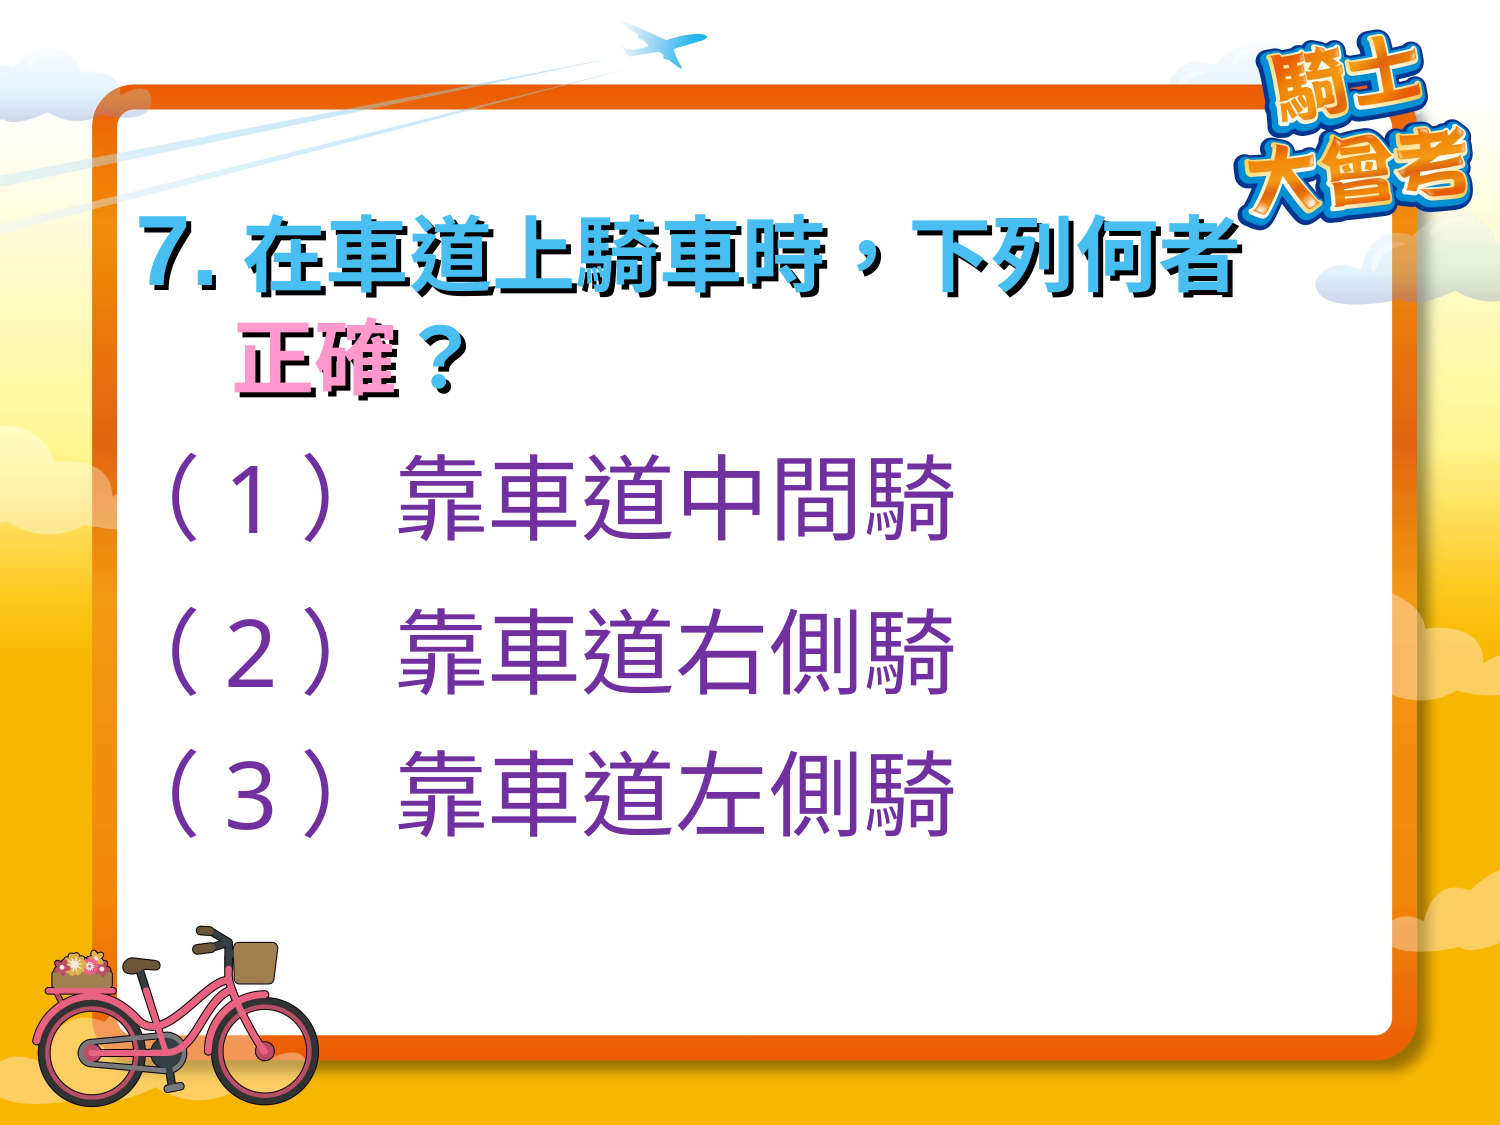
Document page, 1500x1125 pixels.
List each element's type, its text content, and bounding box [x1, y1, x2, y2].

text_box （1）靠車道中間騎 [100, 432, 1376, 551]
text_box 7.在車道上騎車時，下列何者 正確？ [135, 185, 1411, 399]
text_box （2）靠車道右側騎 [100, 586, 1376, 727]
text_box （3）靠車道左側騎 [100, 727, 1376, 846]
